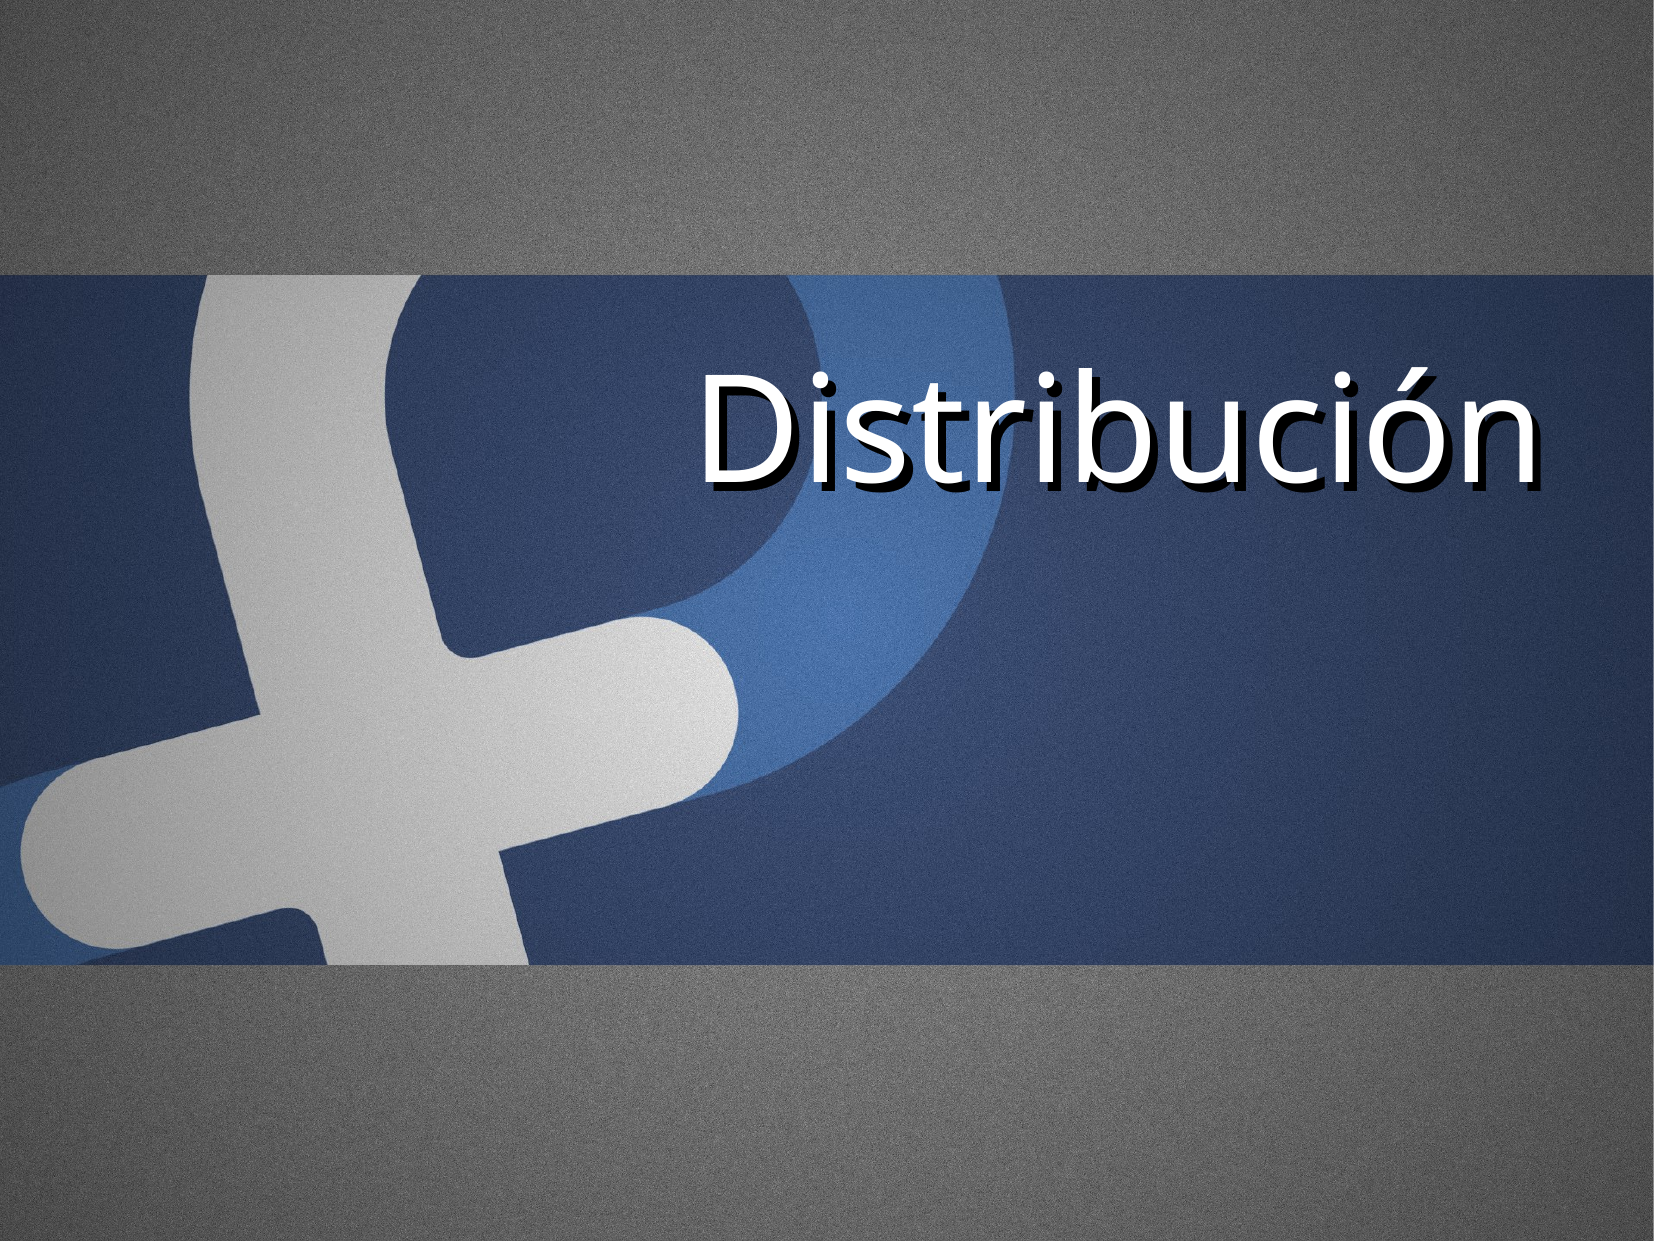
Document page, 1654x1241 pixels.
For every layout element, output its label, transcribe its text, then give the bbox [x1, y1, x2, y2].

picture [0, 0, 1654, 1241]
text_box Distribución [446, 315, 1561, 654]
